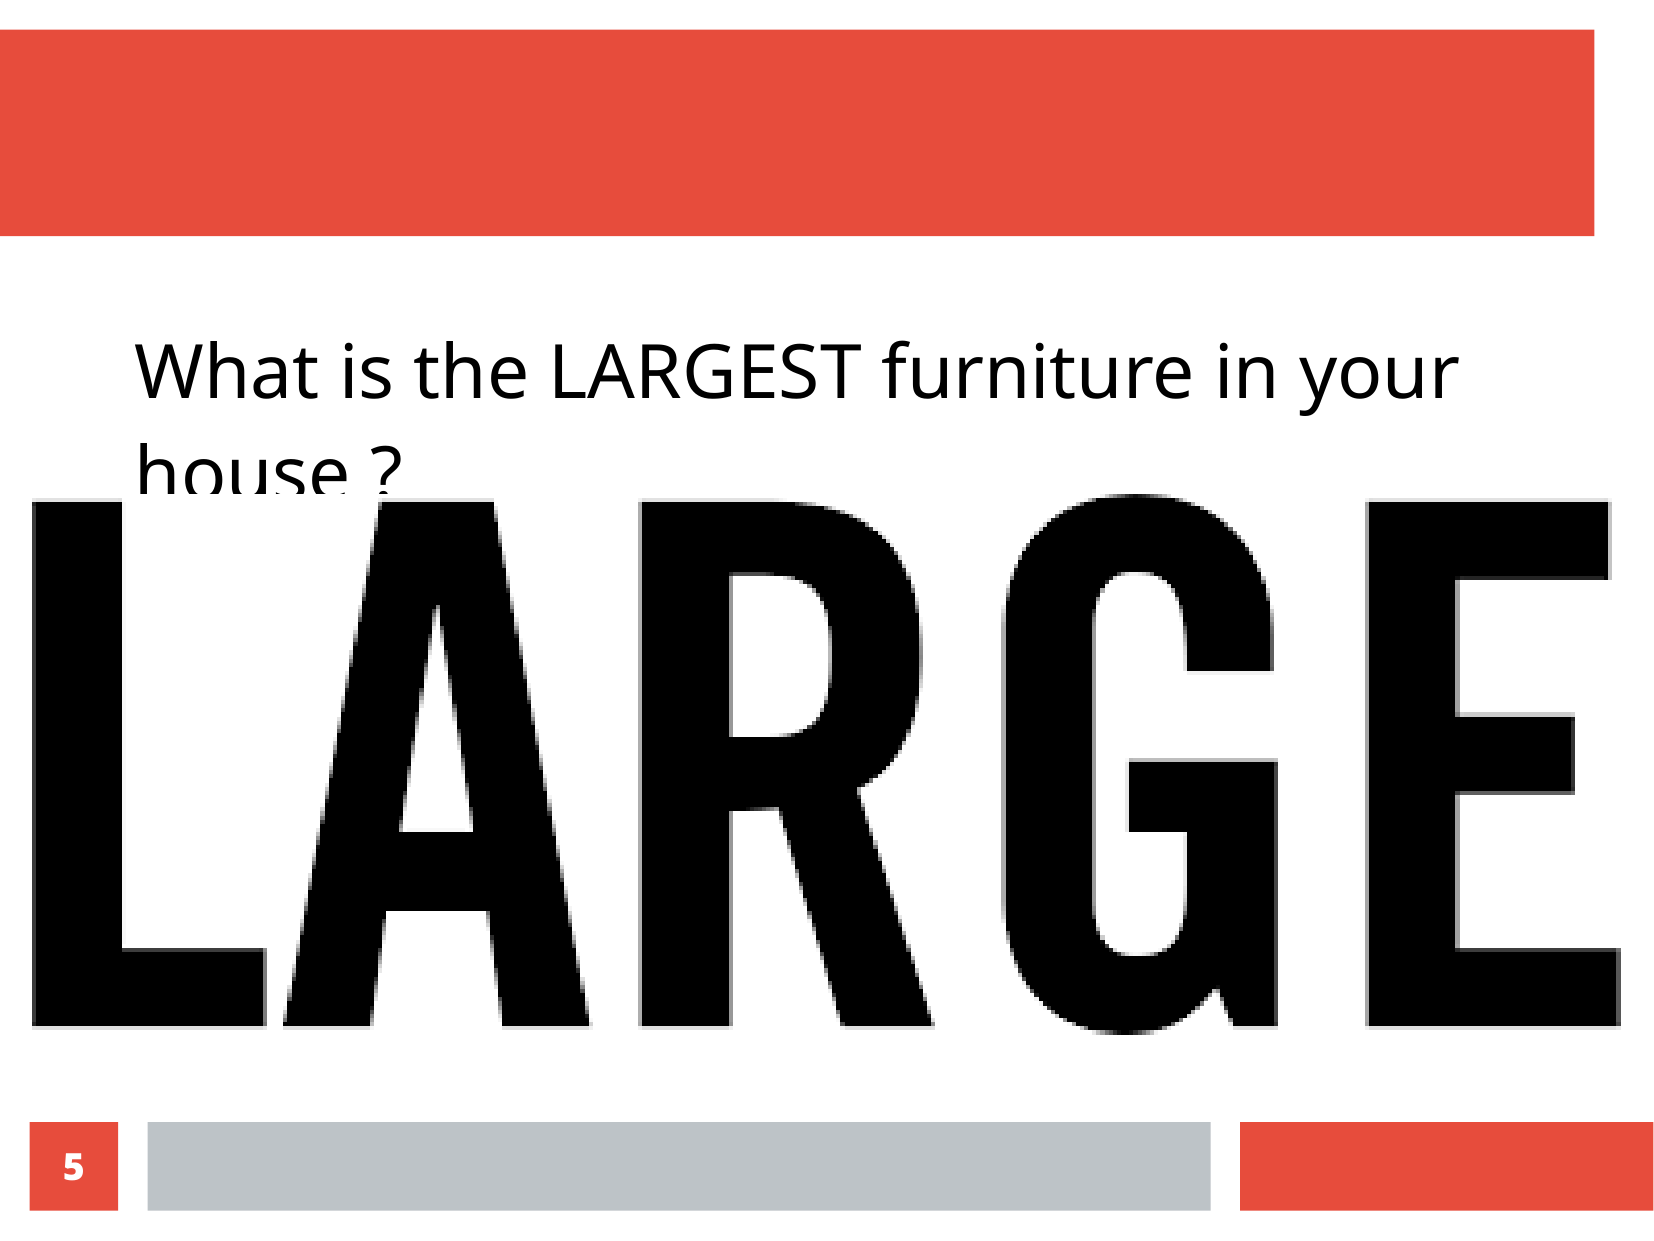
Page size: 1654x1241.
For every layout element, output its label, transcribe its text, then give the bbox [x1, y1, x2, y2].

text_box What is the LARGEST furniture in your house ? [120, 310, 1522, 421]
picture [32, 494, 1621, 1036]
